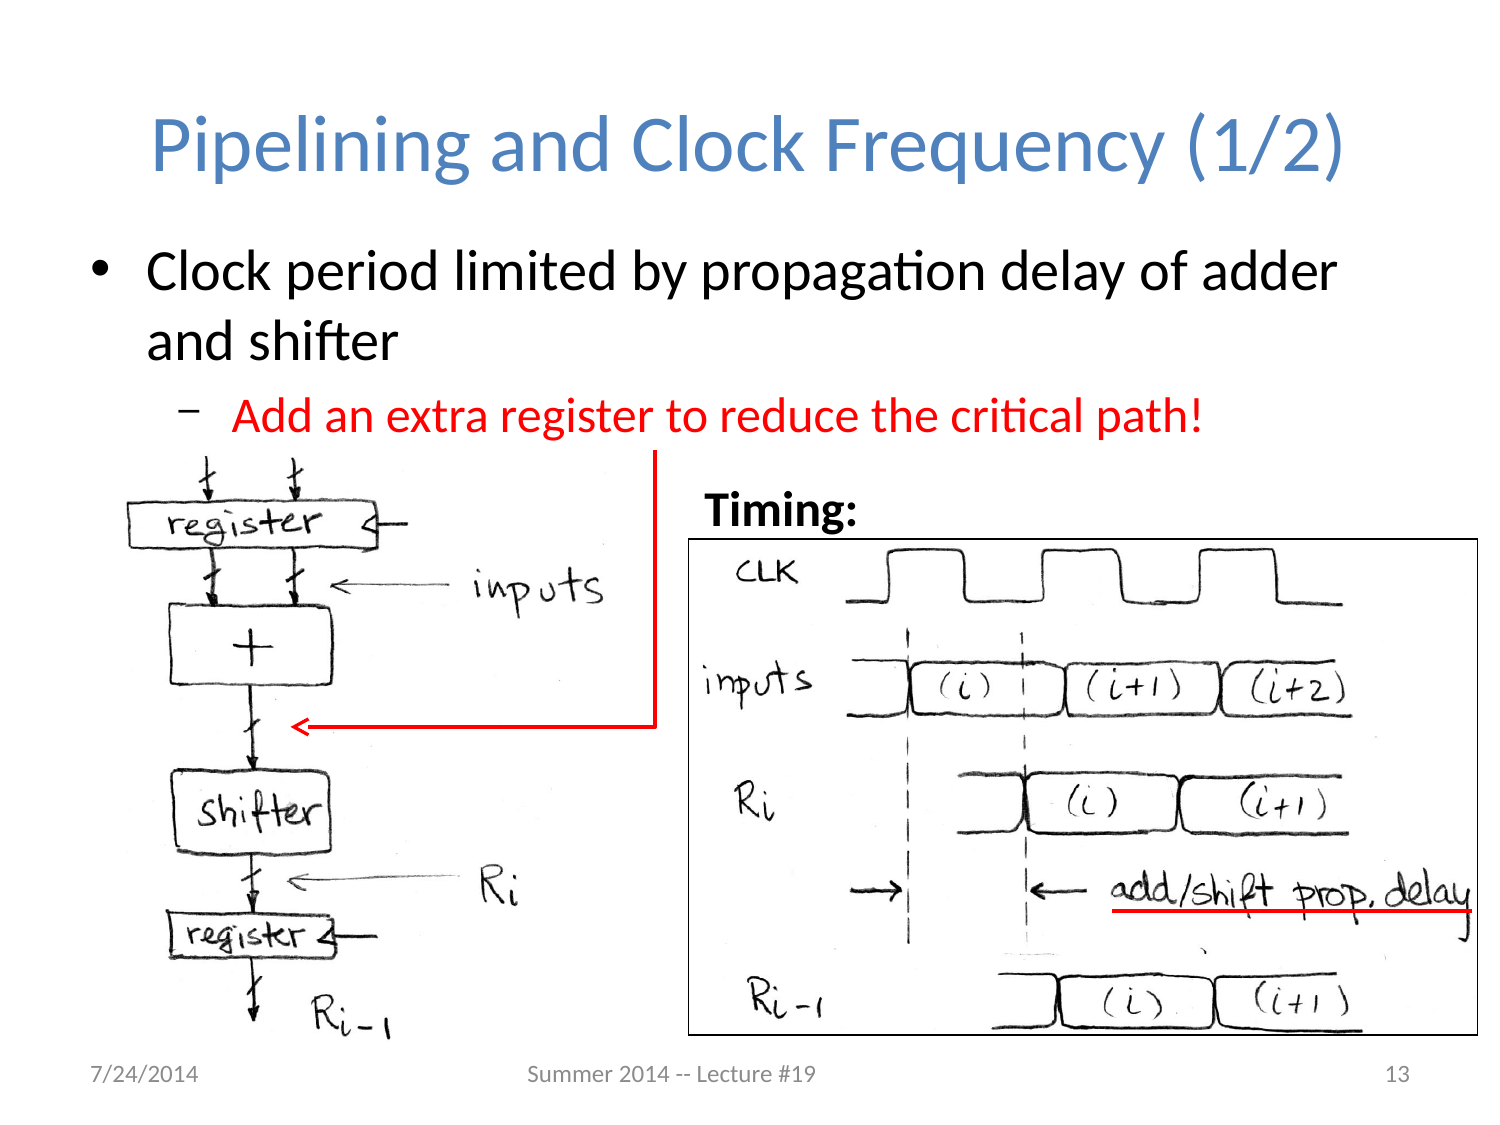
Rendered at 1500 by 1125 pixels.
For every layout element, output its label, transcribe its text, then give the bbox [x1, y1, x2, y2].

title Pipelining and Clock Frequency (1/2) [75, 45, 1425, 224]
text_box Timing: [689, 468, 874, 545]
list Clock period limited by propagation delay of adder and shifter Add an extra register to reduce the critical path! [75, 224, 1425, 968]
picture [118, 453, 609, 1054]
picture [689, 539, 1477, 1035]
slide_number 7/24/2014 [75, 1042, 425, 1103]
footer Summer 2014 -- Lecture #19 [512, 1042, 988, 1103]
slide_number <number> [1074, 1042, 1425, 1103]
